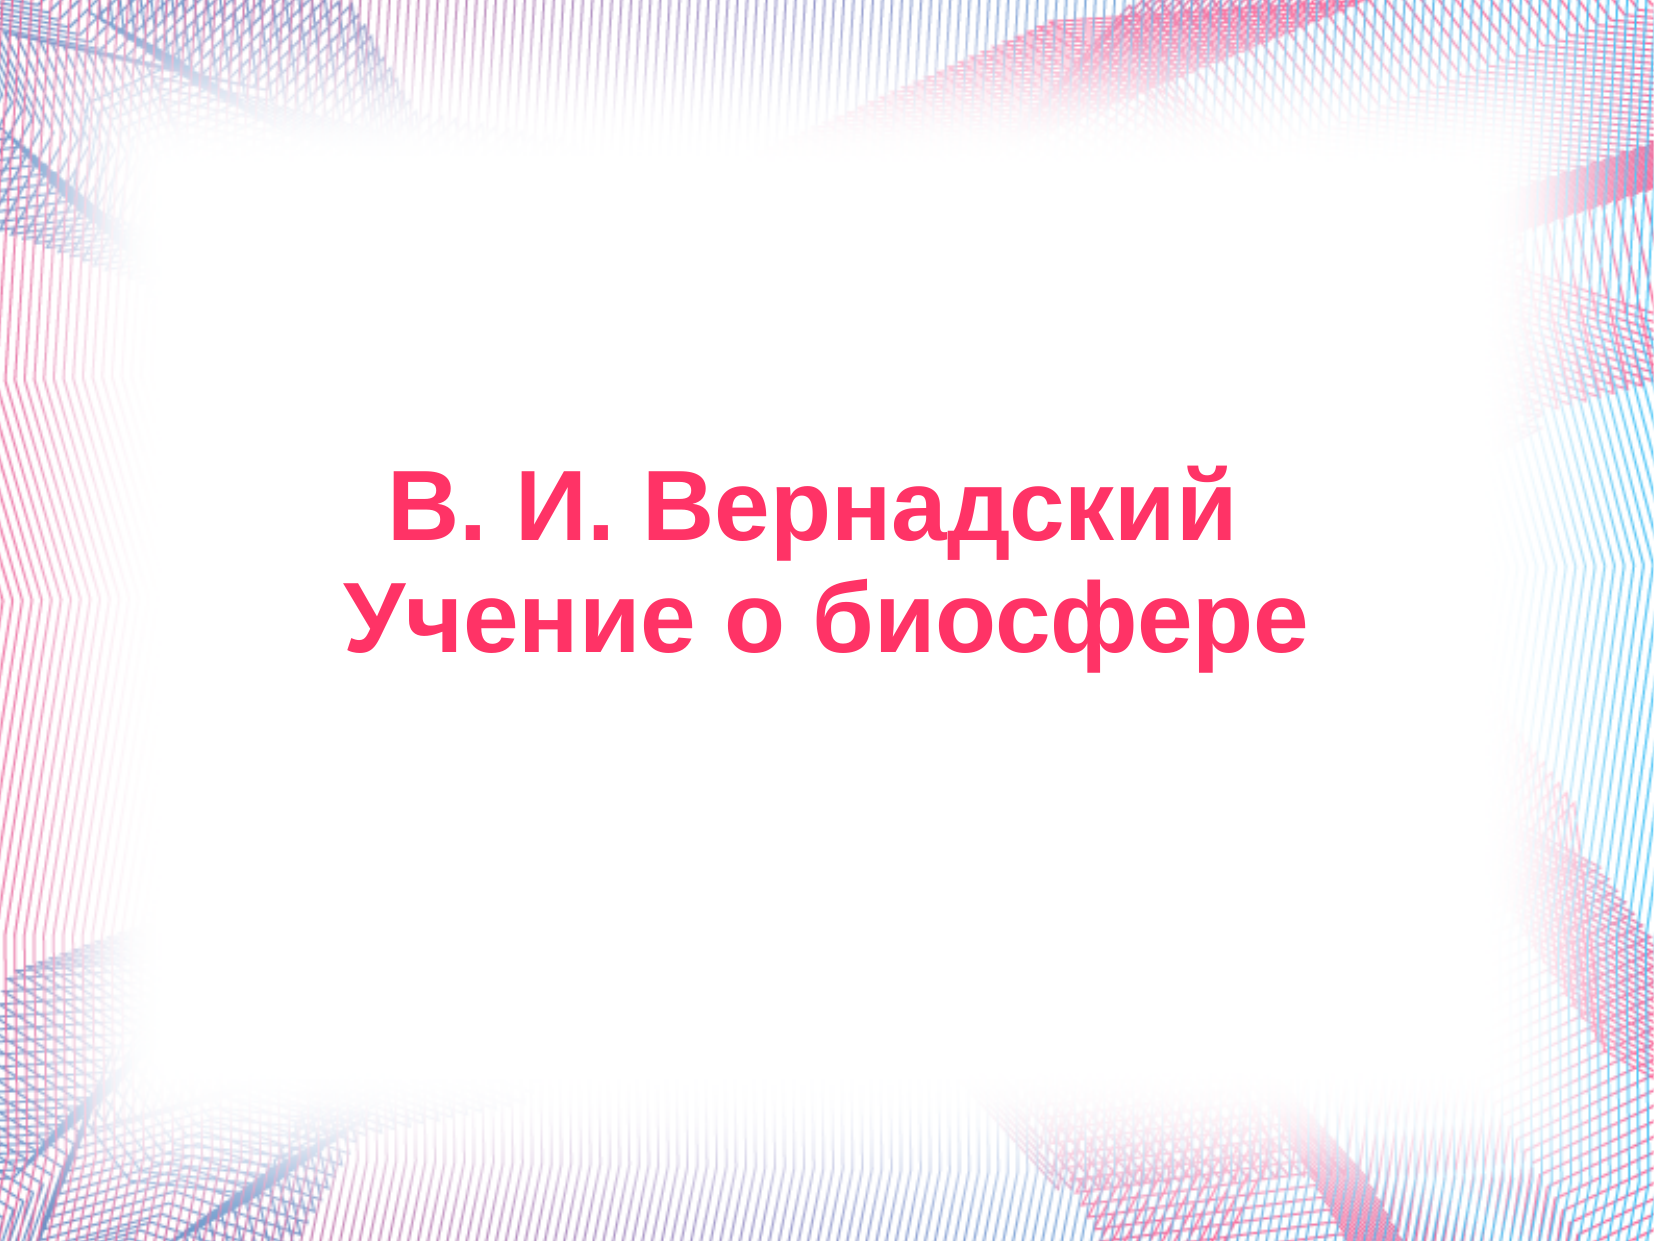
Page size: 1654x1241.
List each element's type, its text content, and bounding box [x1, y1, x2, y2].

text_box В. И. Вернадский Учение о биосфере [324, 442, 1329, 857]
picture [0, 0, 1654, 1241]
